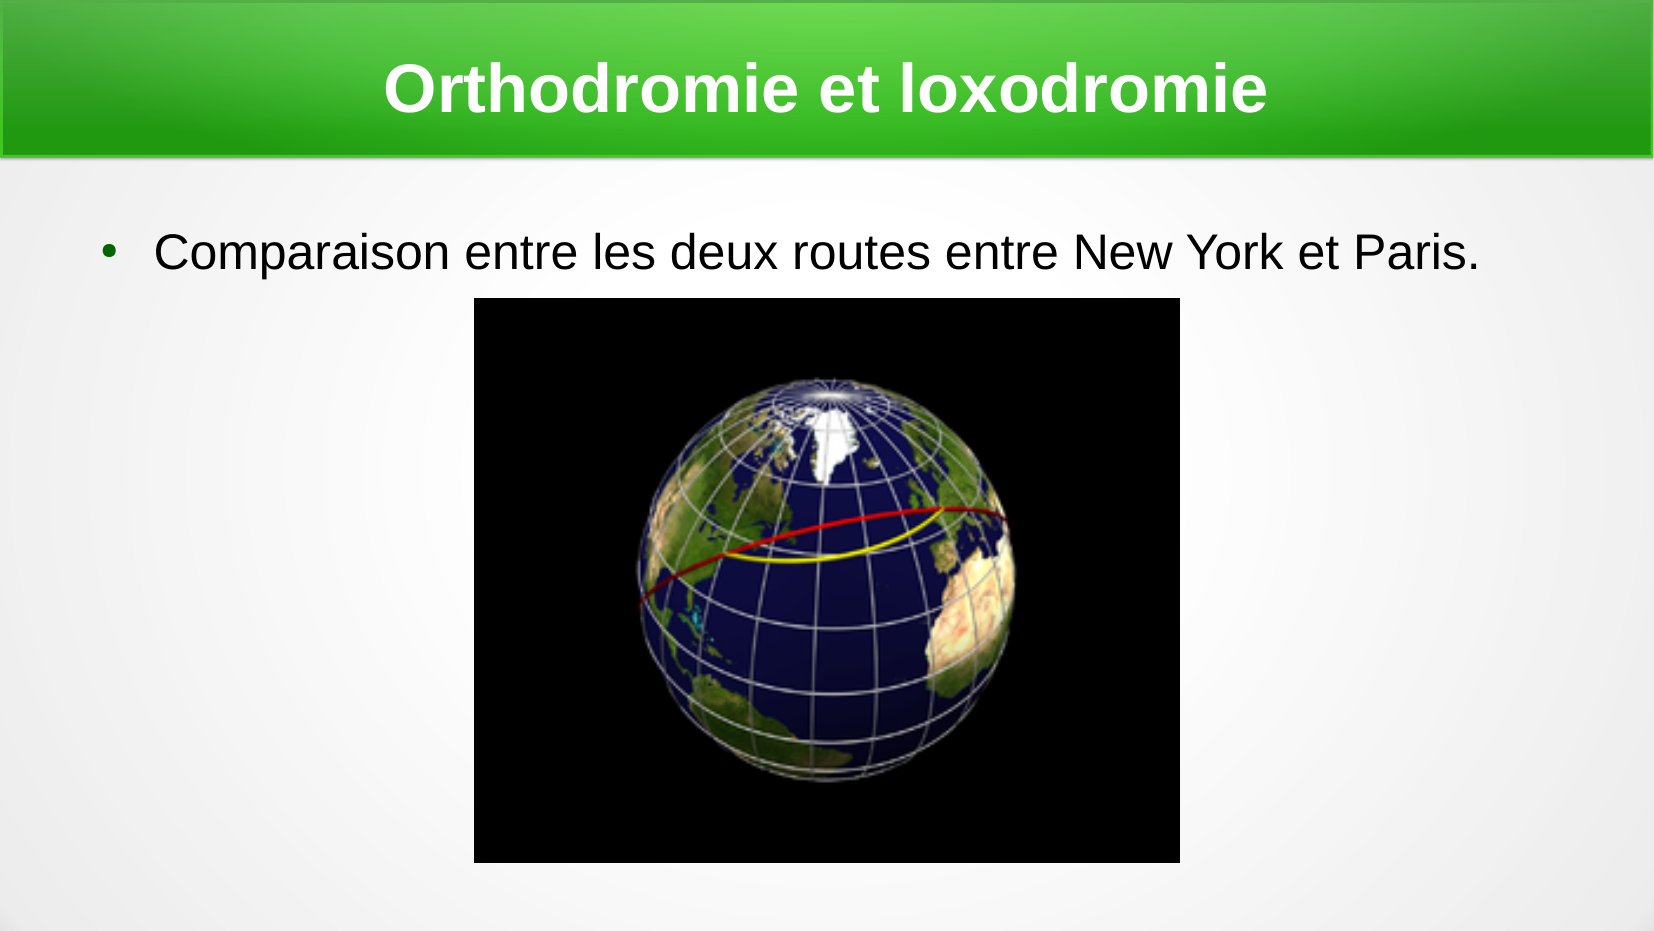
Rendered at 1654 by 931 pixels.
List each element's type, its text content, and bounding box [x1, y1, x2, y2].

title Orthodromie et loxodromie [82, 35, 1571, 142]
list Comparaison entre les deux routes entre New York et Paris. [82, 224, 1571, 764]
picture [474, 298, 1180, 863]
